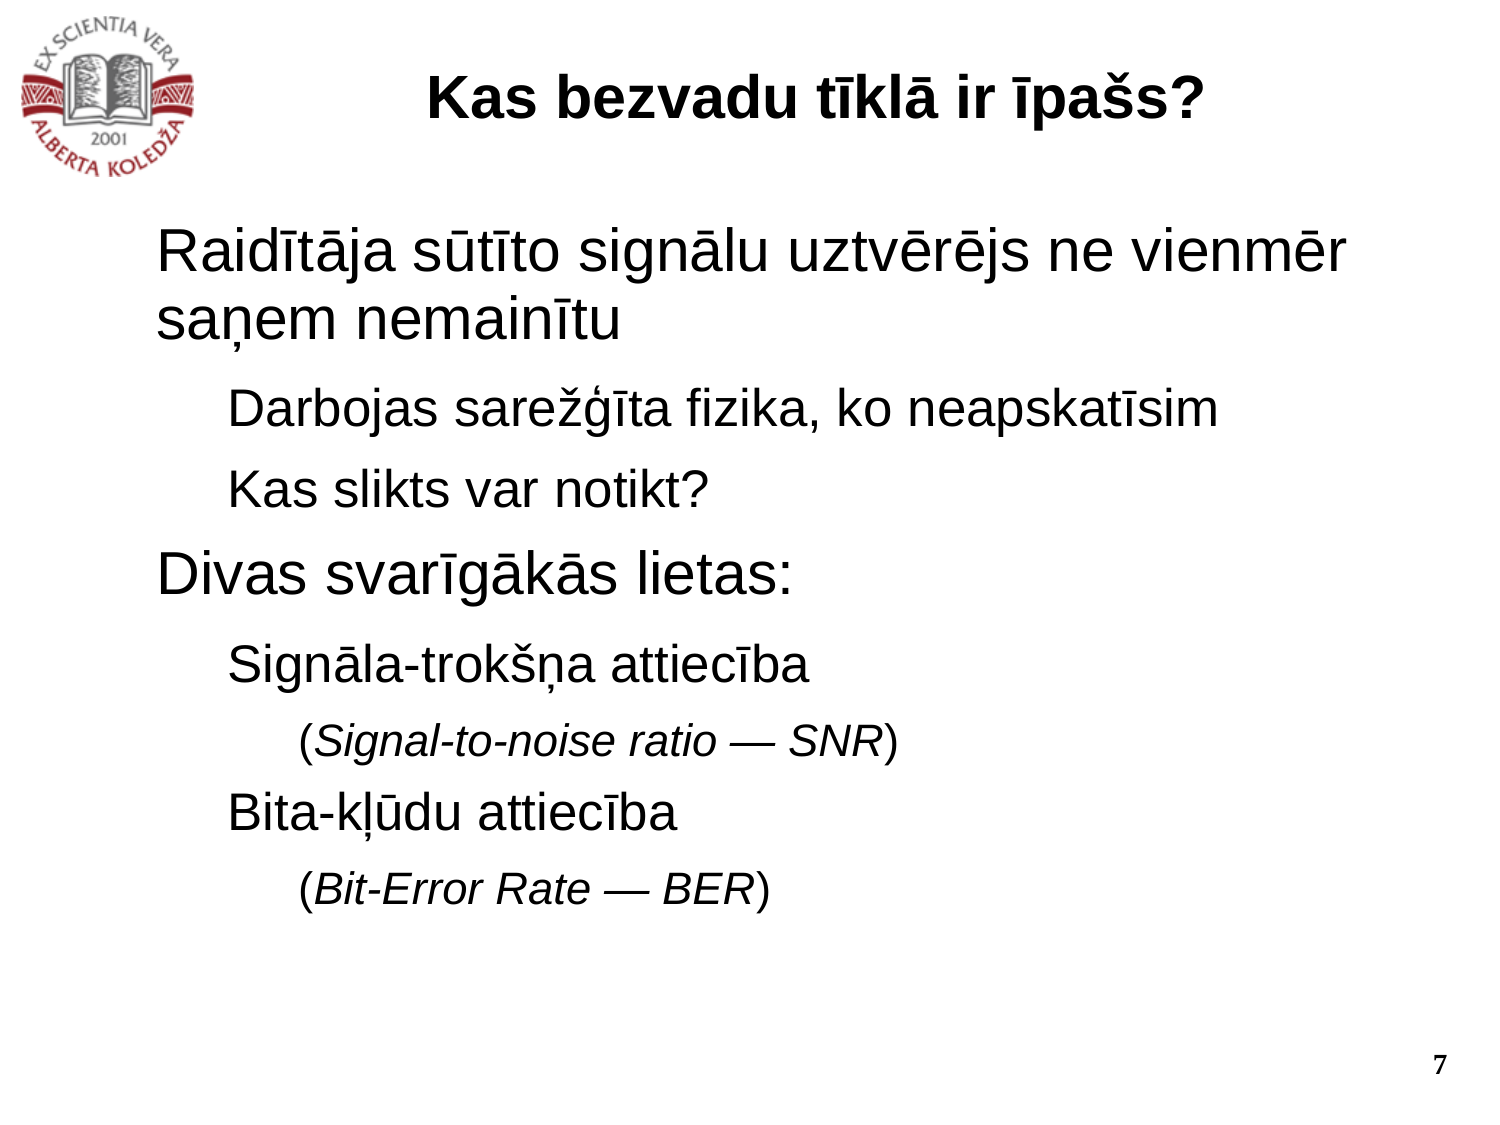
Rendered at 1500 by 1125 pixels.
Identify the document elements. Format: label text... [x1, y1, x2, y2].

picture [21, 16, 194, 177]
title Kas bezvadu tīklā ir īpašs? [187, 44, 1425, 150]
text_box <skaitlis> [1312, 1037, 1463, 1101]
list Raidītāja sūtīto signālu uztvērējs ne vienmēr saņem nemainītu Darbojas sarežģīta fizika, ko neapskatīsim Kas slikts var notikt? Divas svarīgākās lietas: Signāla-trokšņa attiecība (Signal-to-noise ratio — SNR) Bita-kļūdu attiecība (Bit-Error Rate — BER) [85, 216, 1436, 1035]
